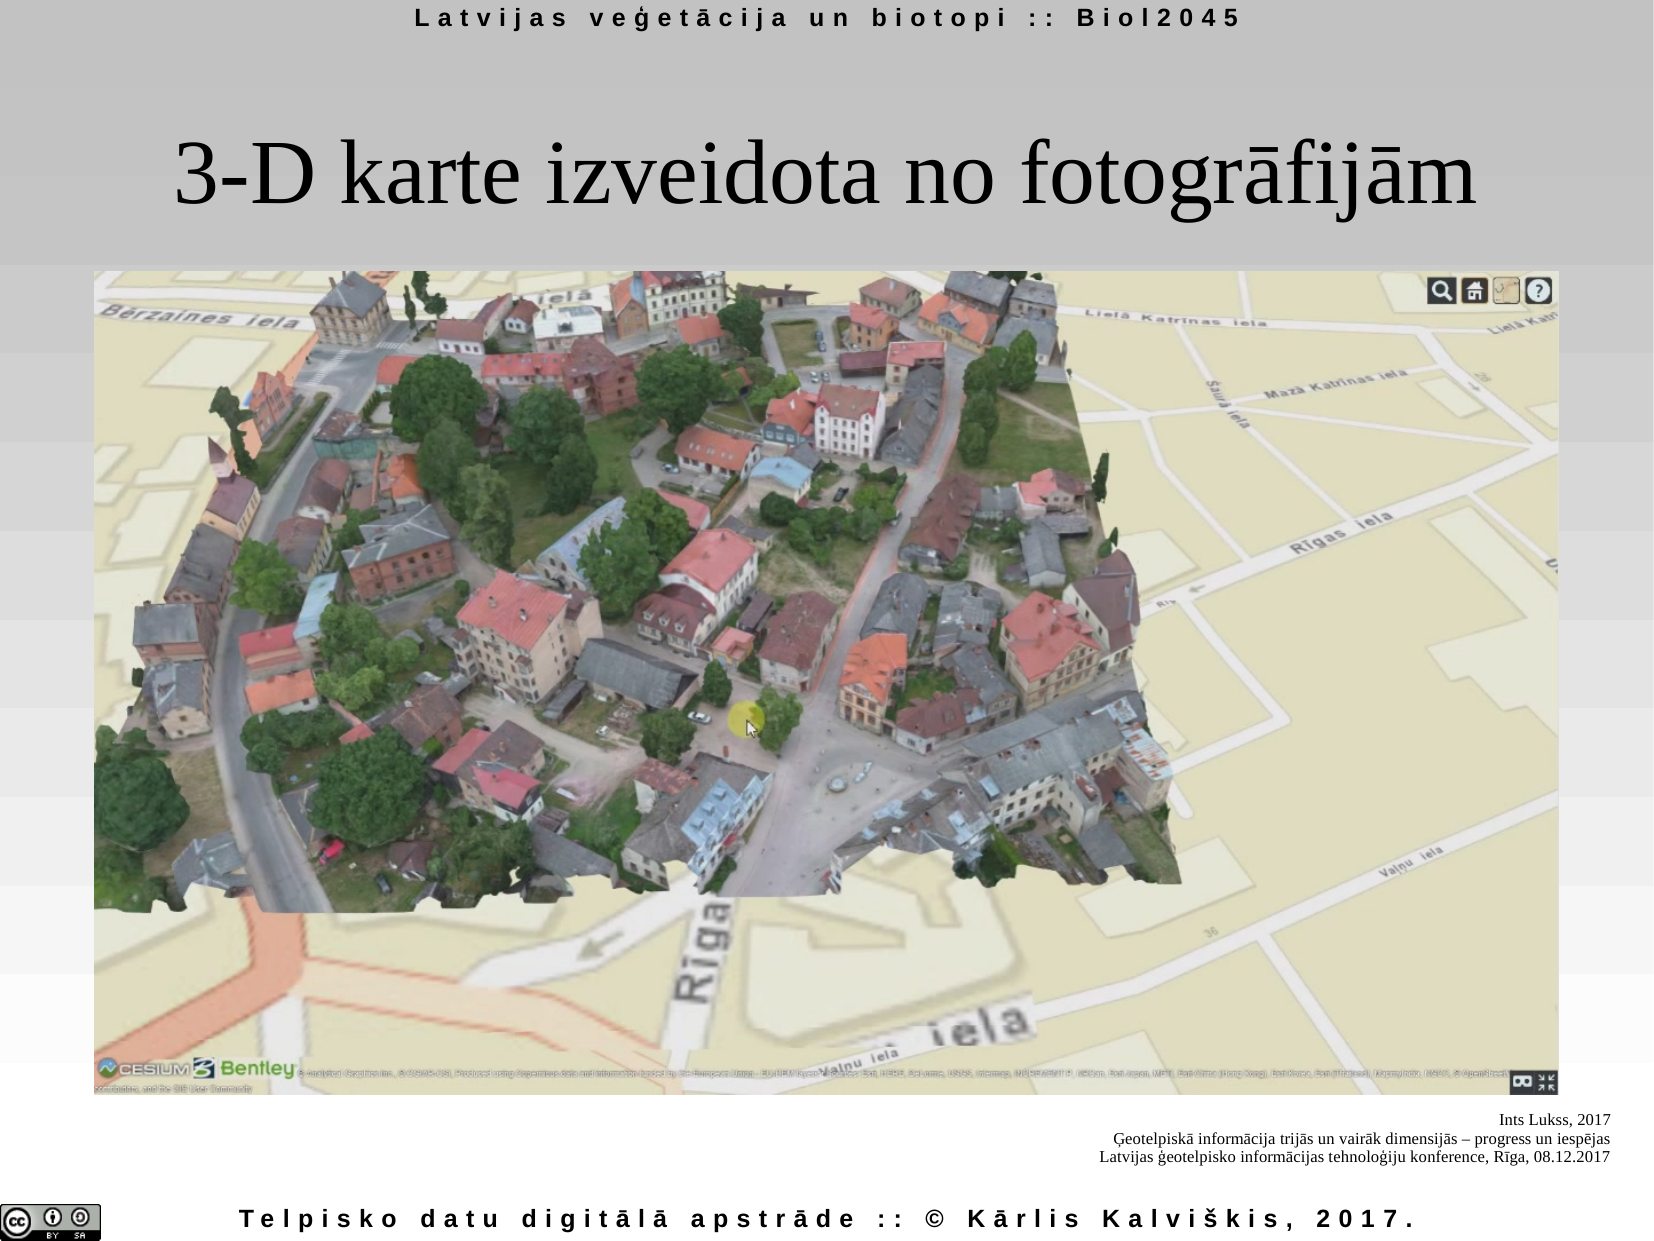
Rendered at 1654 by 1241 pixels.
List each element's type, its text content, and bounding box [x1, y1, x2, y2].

picture [0, 0, 1654, 1241]
title 3-D karte izveidota no fotogrāfijām [29, 49, 1625, 296]
text_box Ints Lukss, 2017 Ģeotelpiskā informācija trijās un vairāk dimensijās – progress un iespējas Latvijas ģeotelpisko informācijas tehnoloģiju konference, Rīga, 08.12.2017 [1099, 1120, 1612, 1167]
